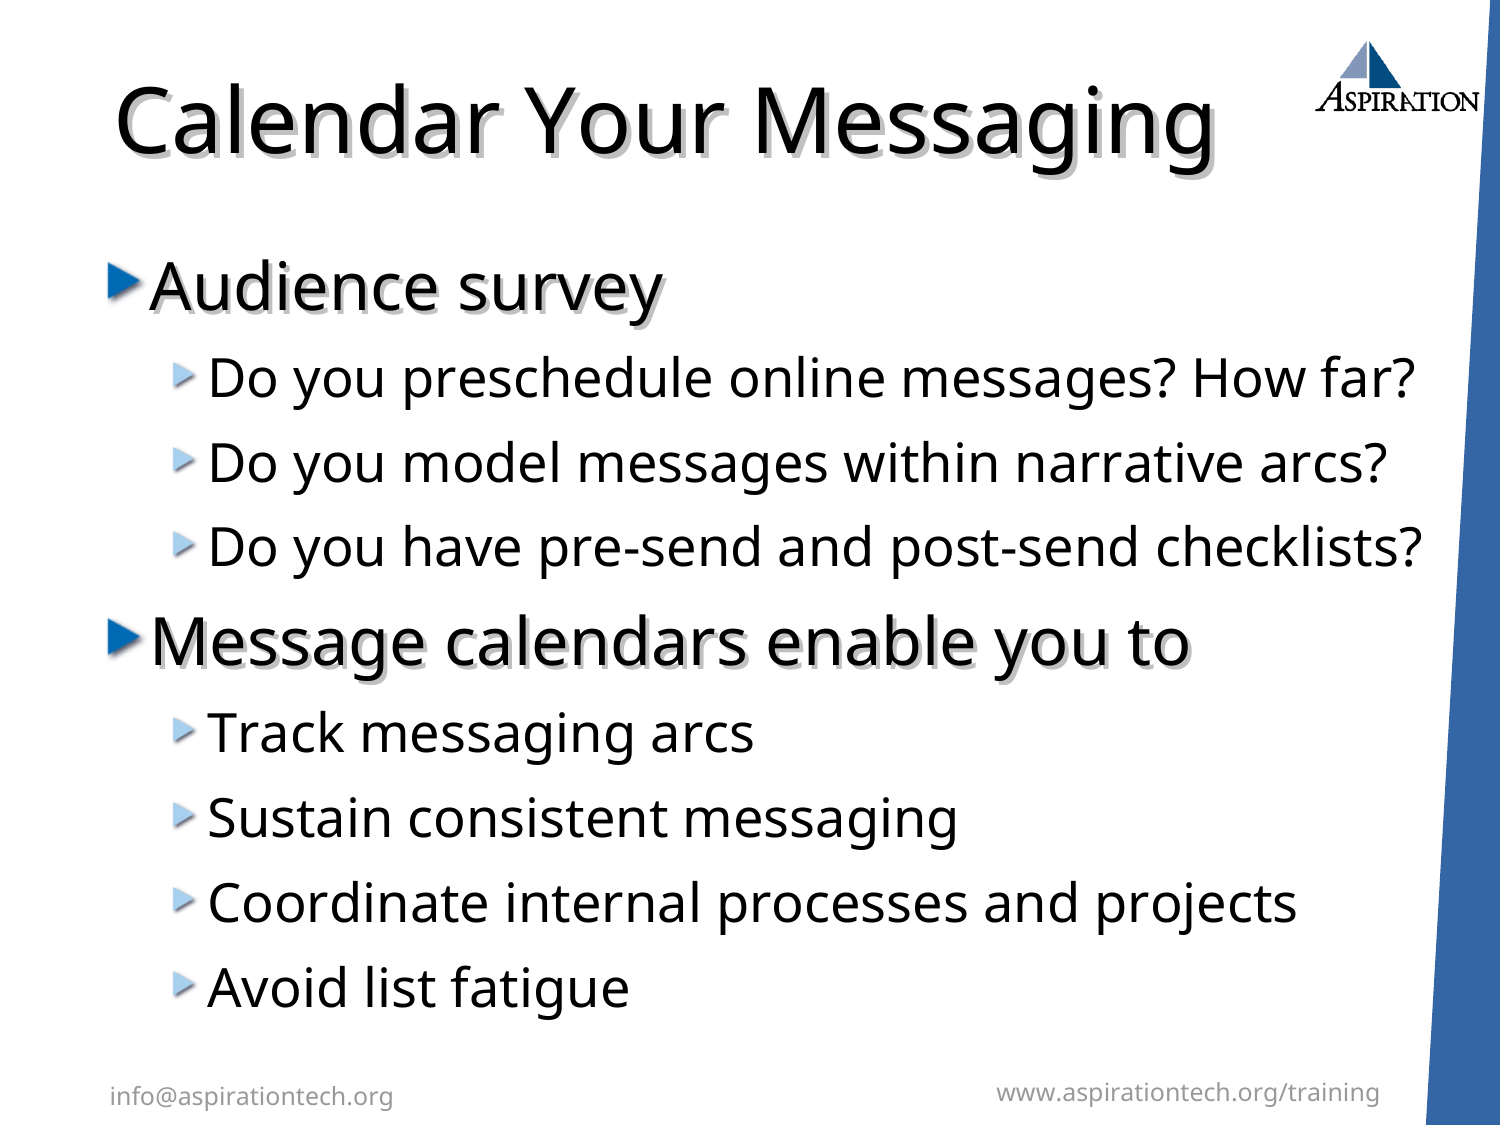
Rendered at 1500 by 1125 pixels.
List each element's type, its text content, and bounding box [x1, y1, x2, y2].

title Calendar Your Messaging [49, 19, 1284, 206]
list Audience survey Do you preschedule online messages? How far? Do you model messages within narrative arcs? Do you have pre-send and post-send checklists? Message calendars enable you to Track messaging arcs Sustain consistent messaging Coordinate internal processes and projects Avoid list fatigue [49, 238, 1447, 1018]
picture [1315, 41, 1480, 120]
